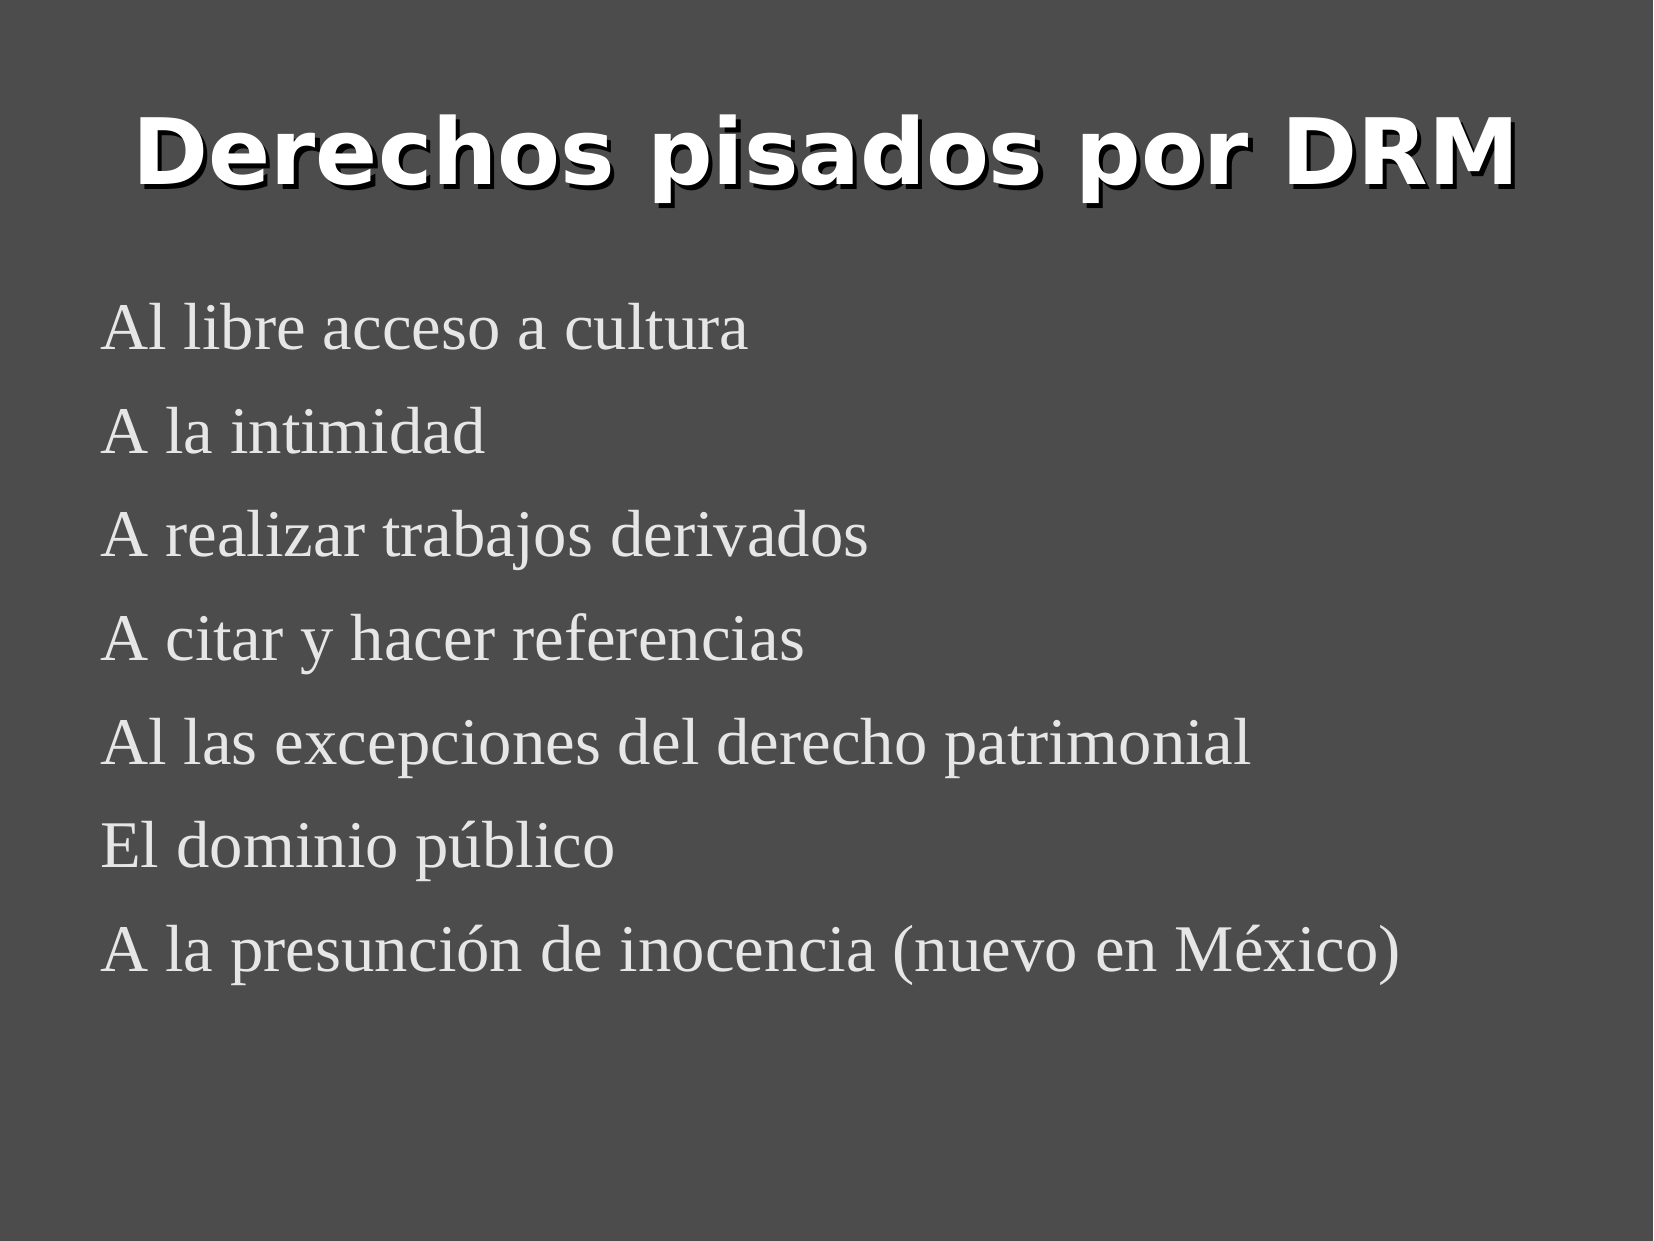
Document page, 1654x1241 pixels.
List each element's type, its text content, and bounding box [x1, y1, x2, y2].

title Derechos pisados por DRM [82, 49, 1571, 257]
list Al libre acceso a cultura A la intimidad A realizar trabajos derivados A citar y hacer referencias Al las excepciones del derecho patrimonial El dominio público A la presunción de inocencia (nuevo en México) [82, 290, 1571, 1109]
